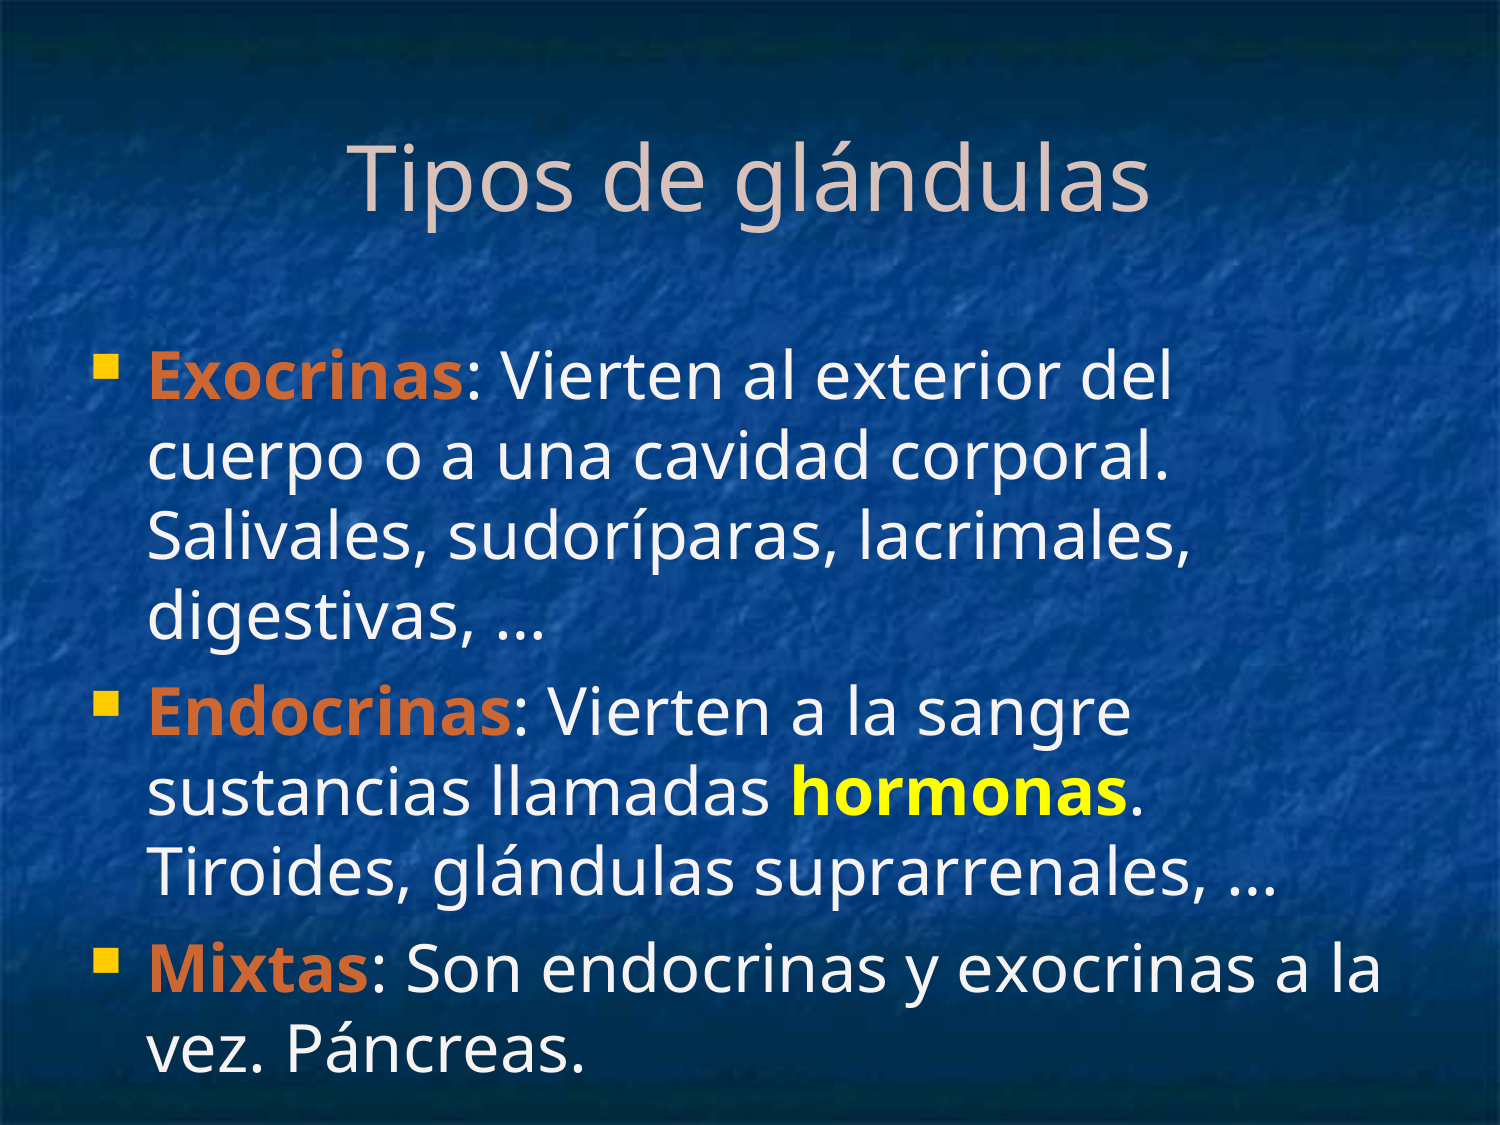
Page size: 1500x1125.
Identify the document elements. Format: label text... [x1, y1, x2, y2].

list Exocrinas: Vierten al exterior del cuerpo o a una cavidad corporal. Salivales, sudoríparas, lacrimales, digestivas, … Endocrinas: Vierten a la sangre sustancias llamadas hormonas. Tiroides, glándulas suprarrenales, … Mixtas: Son endocrinas y exocrinas a la vez. Páncreas. [75, 324, 1426, 1020]
title Tipos de glándulas [75, 57, 1426, 293]
picture [0, 0, 1500, 1125]
